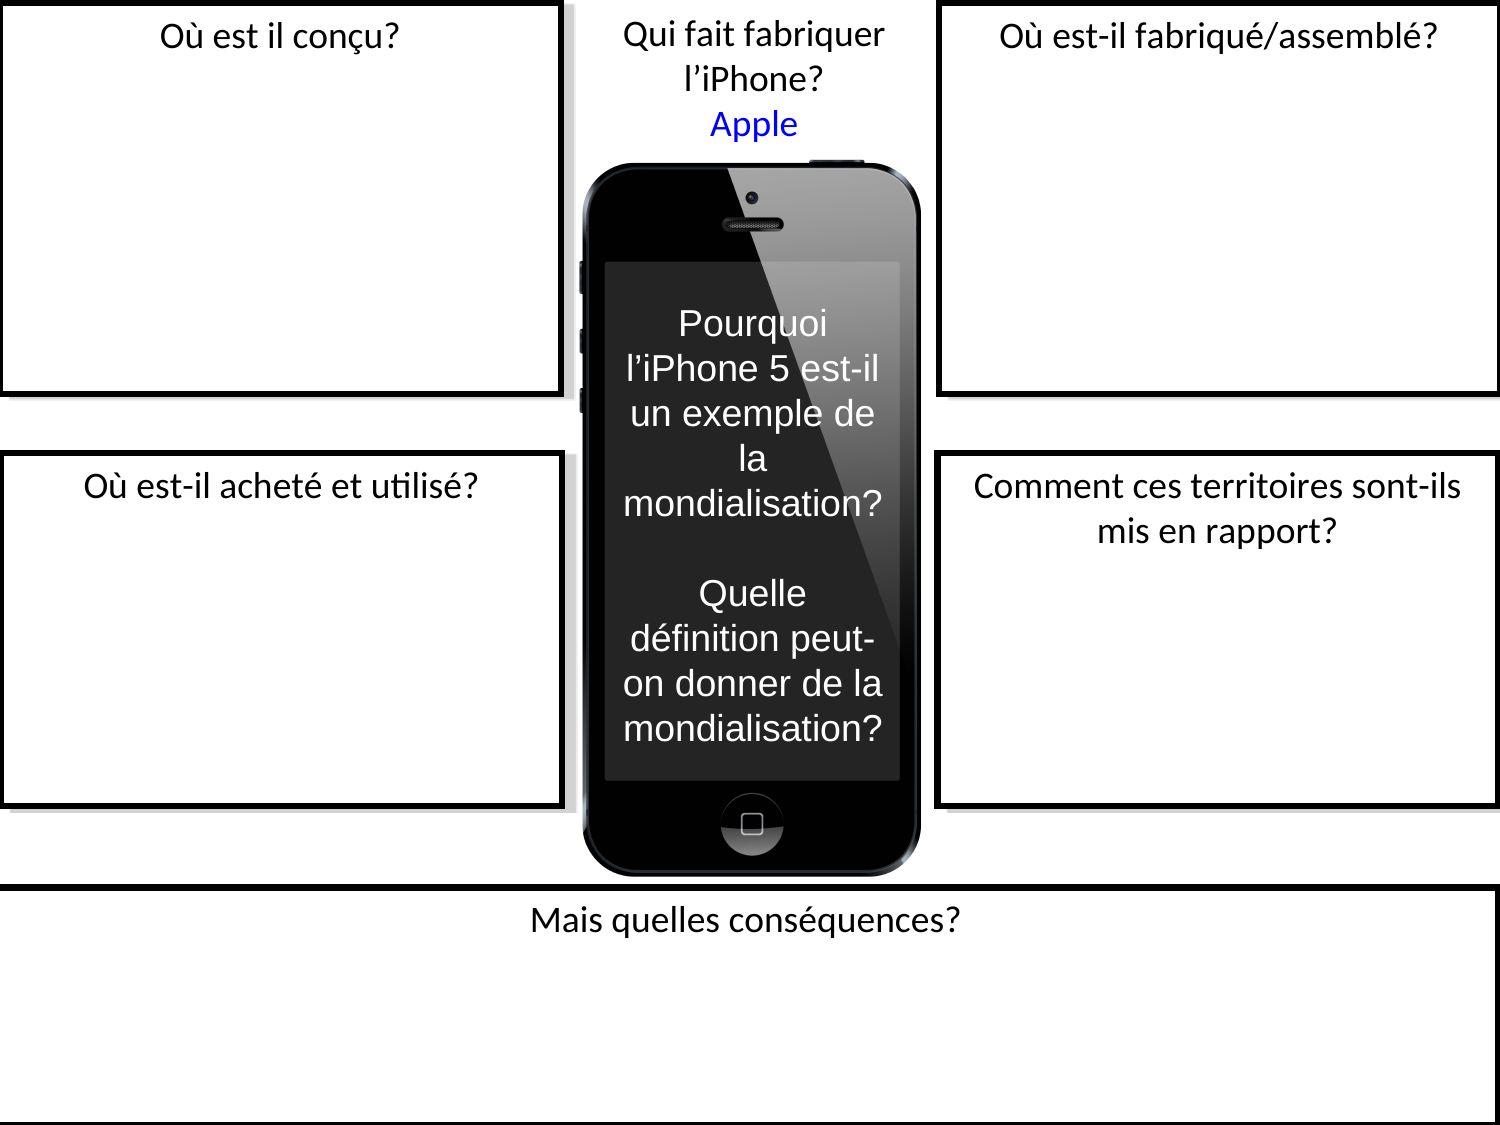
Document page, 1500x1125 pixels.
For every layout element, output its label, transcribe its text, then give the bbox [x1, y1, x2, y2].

picture [554, 148, 946, 887]
text_box Comment ces territoires sont-ils mis en rapport? [937, 453, 1499, 806]
text_box Où est-il fabriqué/assemblé? [938, 3, 1500, 394]
text_box Pourquoi l’iPhone 5 est-il un exemple de la mondialisation? Quelle définition peut-on donner de la mondialisation? [605, 290, 901, 757]
text_box Mais quelles conséquences? [0, 887, 1499, 1125]
text_box Qui fait fabriquer l’iPhone? Apple [571, 1, 938, 197]
text_box Où est-il acheté et utilisé? [1, 453, 563, 806]
text_box Où est il conçu? [0, 3, 561, 394]
